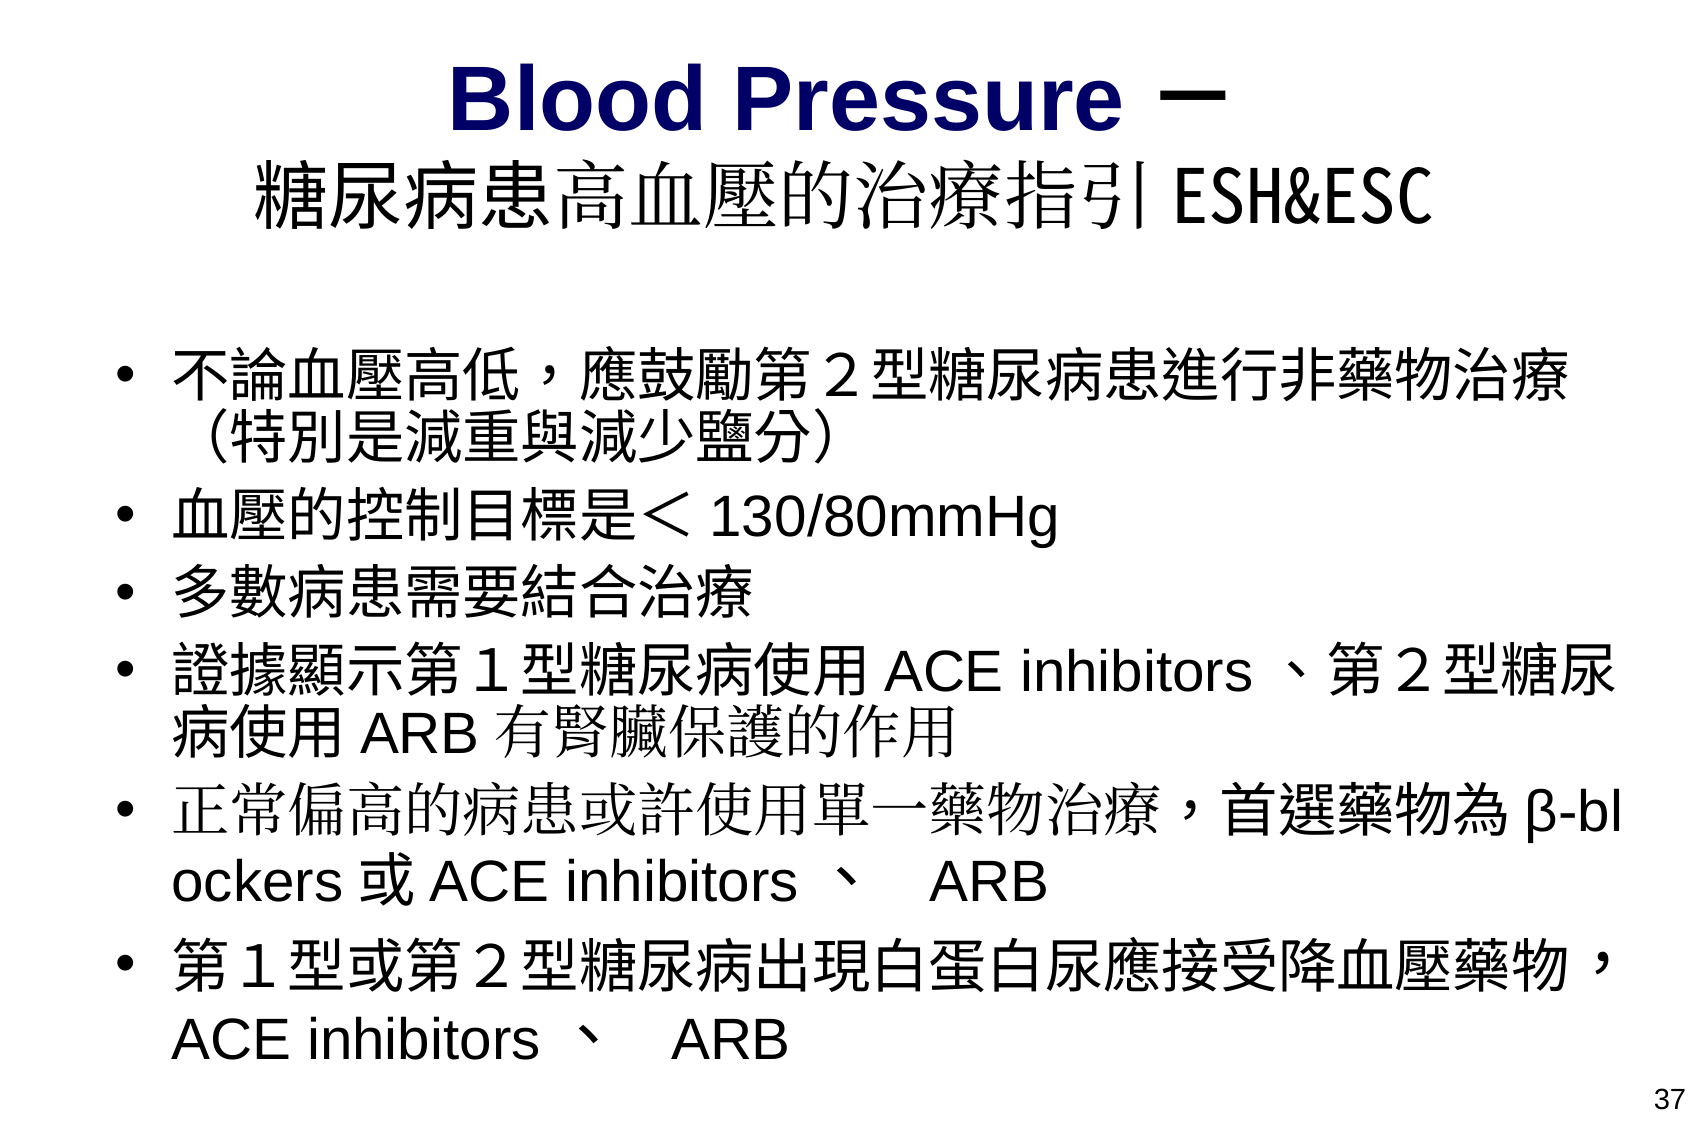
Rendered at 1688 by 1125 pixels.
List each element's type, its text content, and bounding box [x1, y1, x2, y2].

title Blood Pressure－ 糖尿病患高血壓的治療指引ESH&ESC [84, 45, 1604, 233]
list 不論血壓高低，應鼓勵第２型糖尿病患進行非藥物治療（特別是減重與減少鹽分） 血壓的控制目標是＜130/80mmHg 多數病患需要結合治療 證據顯示第１型糖尿病使用ACE inhibitors、第２型糖尿病使用ARB有腎臟保護的作用 正常偏高的病患或許使用單一藥物治療，首選藥物為β-blockers或ACE inhibitors、 ARB 第１型或第２型糖尿病出現白蛋白尿應接受降血壓藥物， ACE inhibitors、 ARB [107, 331, 1653, 1094]
